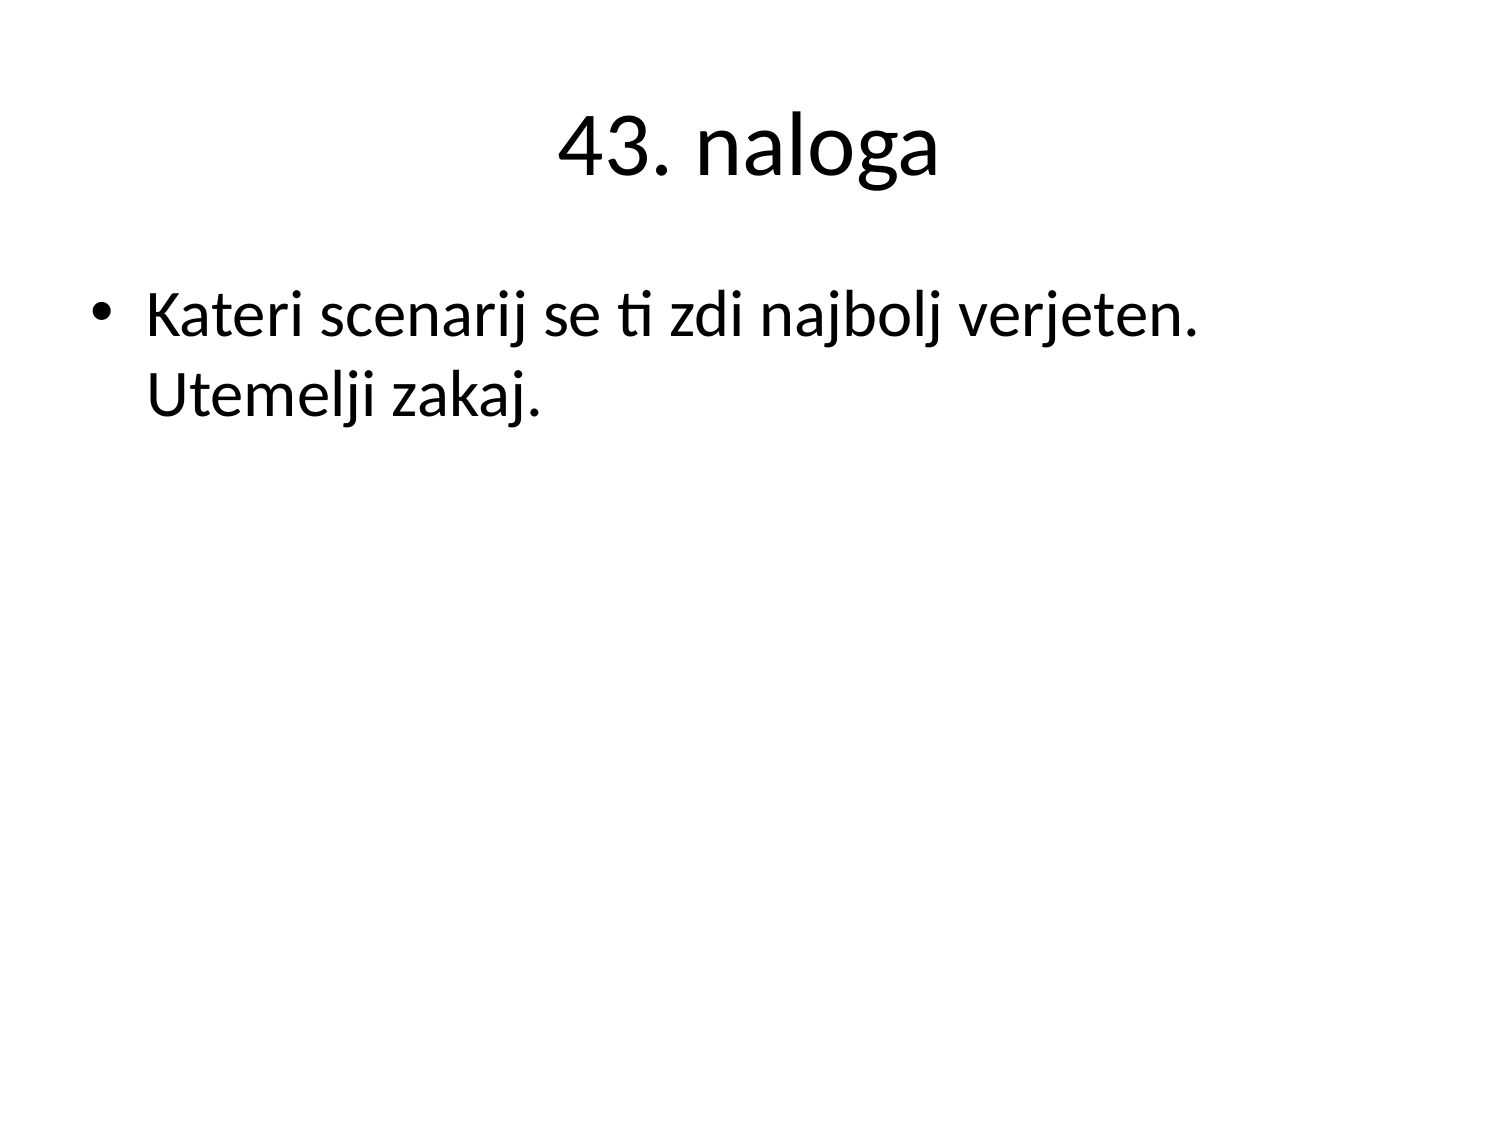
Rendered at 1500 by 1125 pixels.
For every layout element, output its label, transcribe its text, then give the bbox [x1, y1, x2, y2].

title 43. naloga [75, 45, 1425, 233]
list Kateri scenarij se ti zdi najbolj verjeten. Utemelji zakaj. [75, 262, 1425, 1005]
